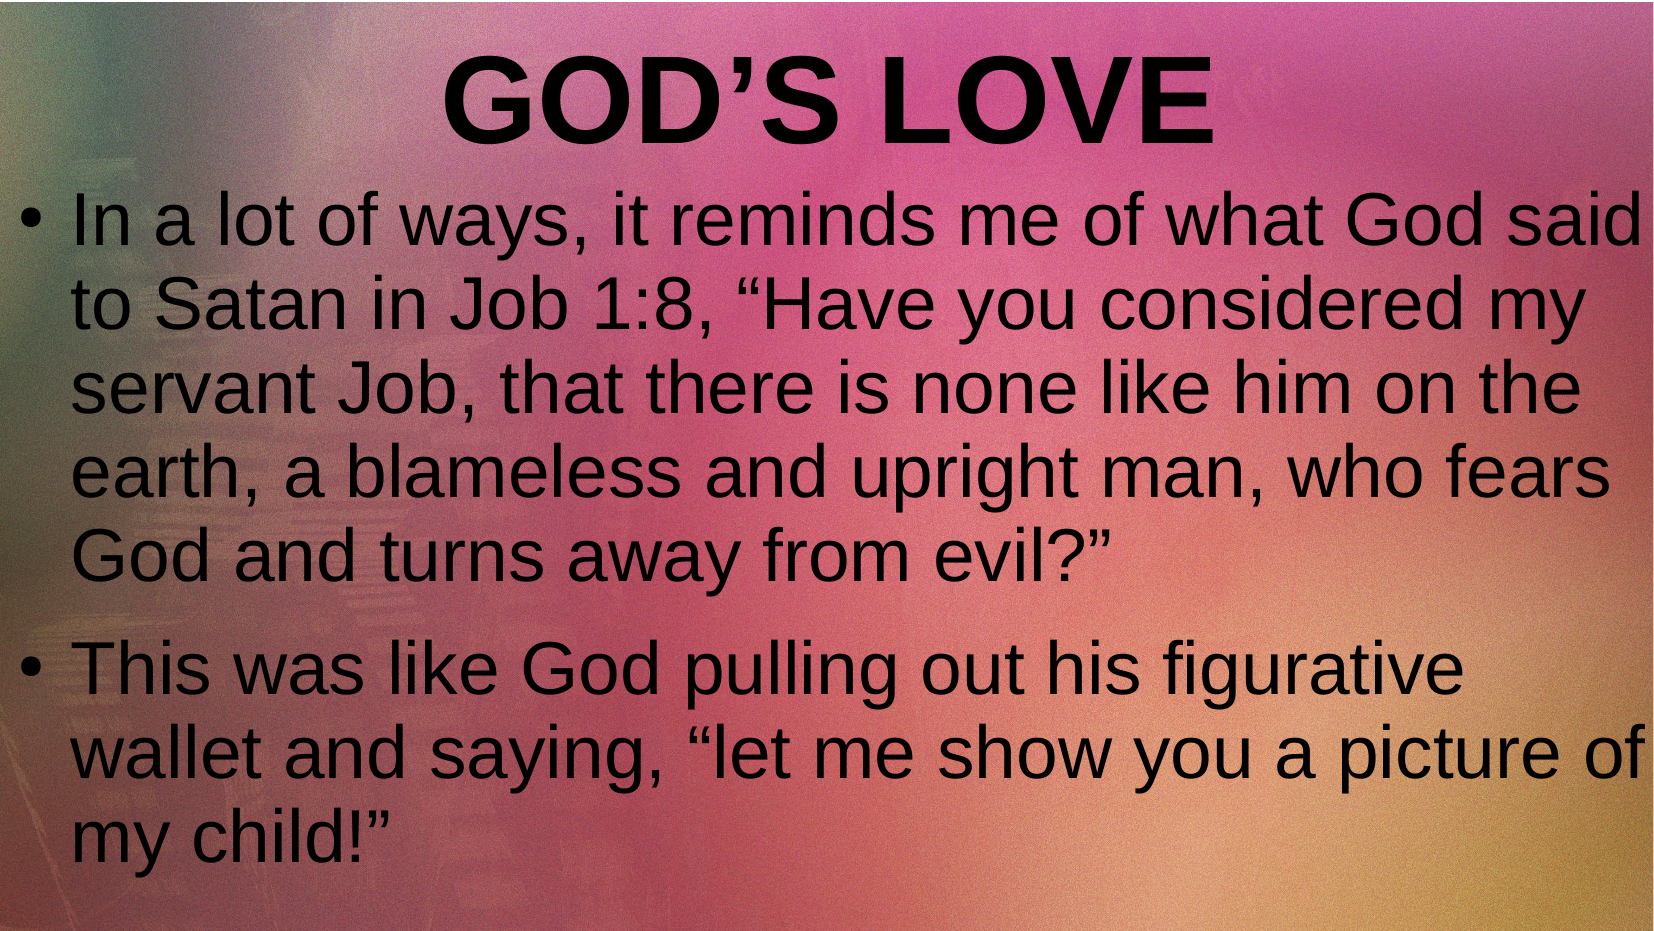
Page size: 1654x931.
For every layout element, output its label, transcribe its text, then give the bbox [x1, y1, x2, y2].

picture [0, 2, 1654, 177]
list In a lot of ways, it reminds me of what God said to Satan in Job 1:8, “Have you considered my servant Job, that there is none like him on the earth, a blameless and upright man, who fears God and turns away from evil?” This was like God pulling out his figurative wallet and saying, “let me show you a picture of my child!” [0, 177, 1654, 931]
title GOD’S LOVE [85, 9, 1574, 177]
